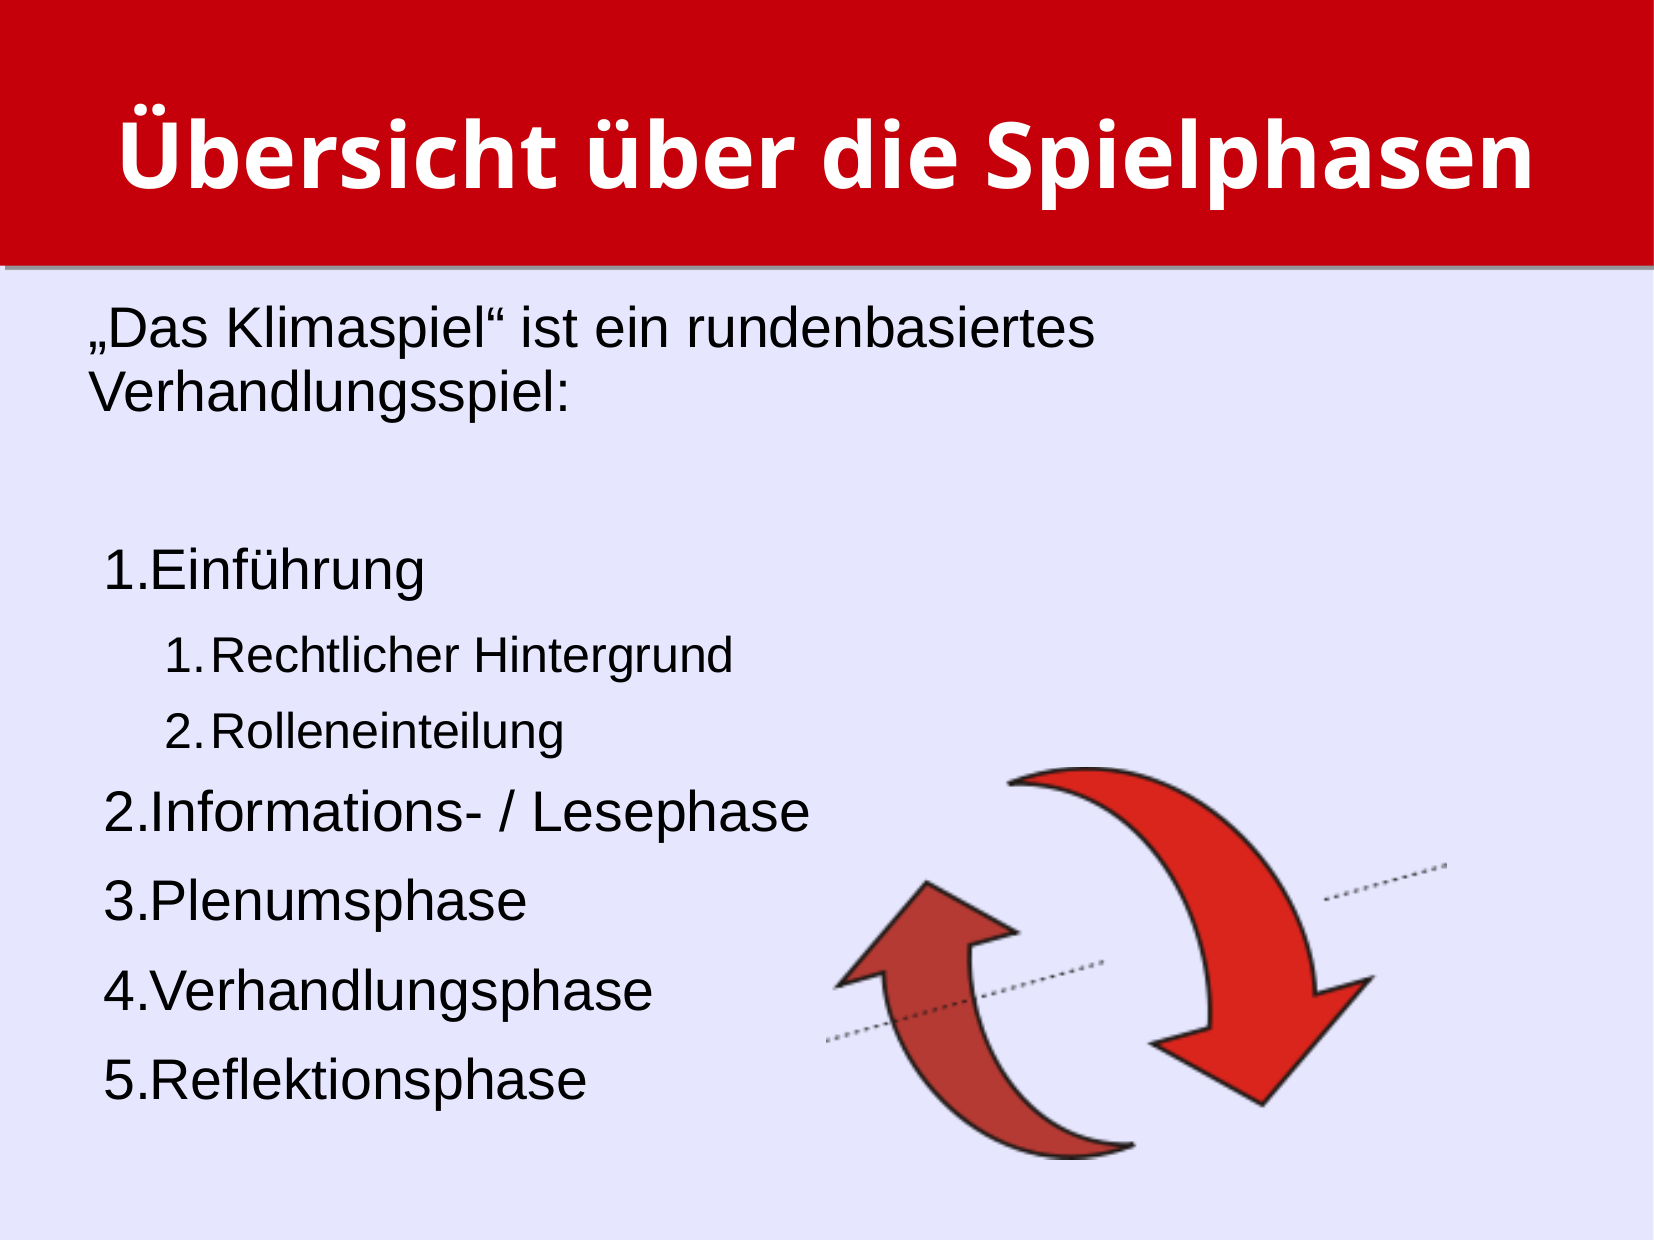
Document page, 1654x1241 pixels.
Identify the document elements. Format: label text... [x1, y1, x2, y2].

title Übersicht über die Spielphasen [82, 49, 1571, 257]
list „Das Klimaspiel“ ist ein rundenbasiertes Verhandlungsspiel: Einführung Rechtlicher Hintergrund Rolleneinteilung Informations- / Lesephase Plenumsphase Verhandlungsphase Reflektionsphase [88, 295, 1577, 1114]
picture [826, 767, 1447, 1160]
